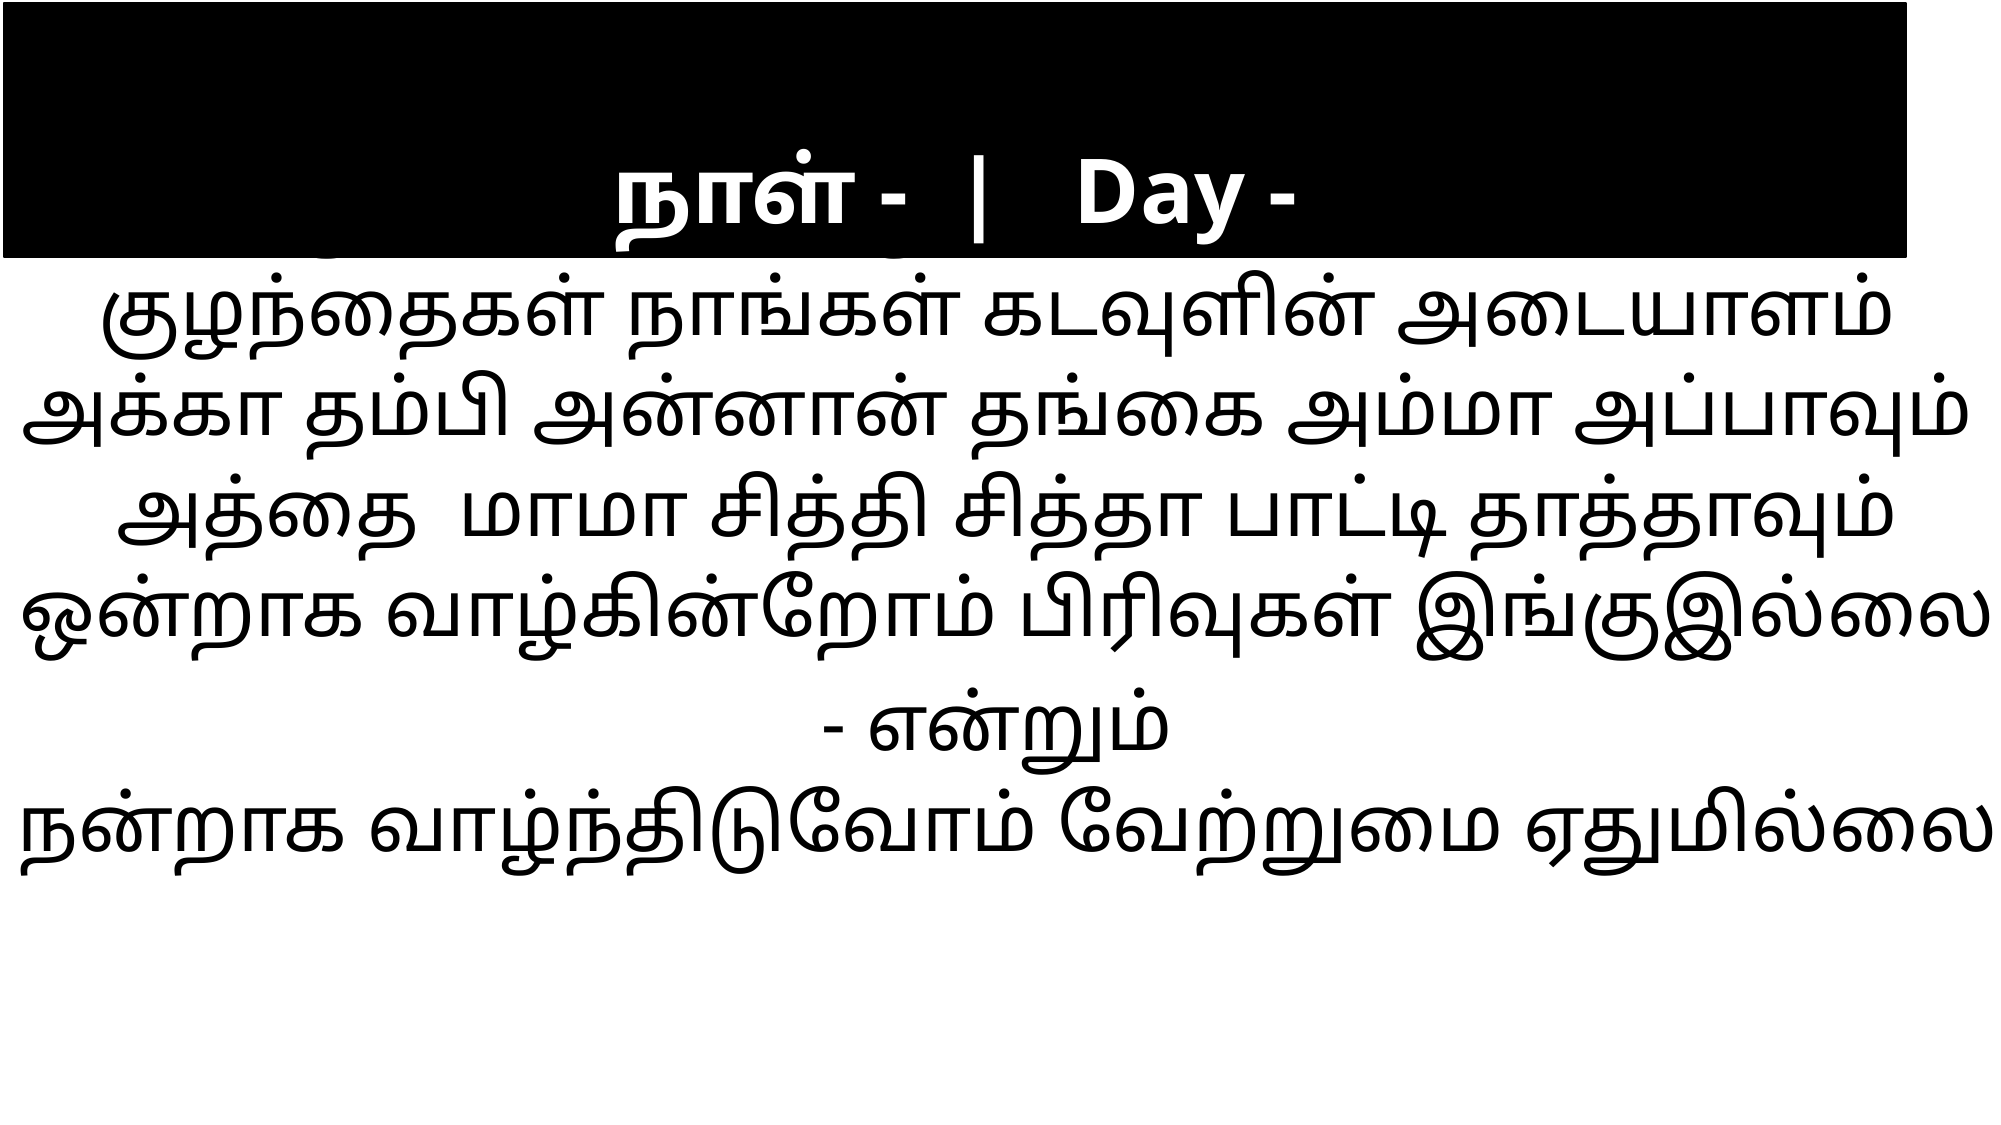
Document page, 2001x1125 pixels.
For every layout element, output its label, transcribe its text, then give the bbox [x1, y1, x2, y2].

text_box நாள் - | Day - [3, 3, 1906, 258]
subtitle குடும்பம் என்பது கூட்டிப் பரலோகம் குழந்தைகள் நாங்கள் கடவுளின் அடையாளம் அக்கா தம்பி அன்னான் தங்கை அம்மா அப்பாவும் அத்தை மாமா சித்தி சித்தா பாட்டி தாத்தாவும் ஒன்றாக வாழ்கின்றோம் பிரிவுகள் இங்குஇல்லை - என்றும் நன்றாக வாழ்ந்திடுவோம் வேற்றுமை ஏதுமில்லை [14, 256, 2000, 1103]
